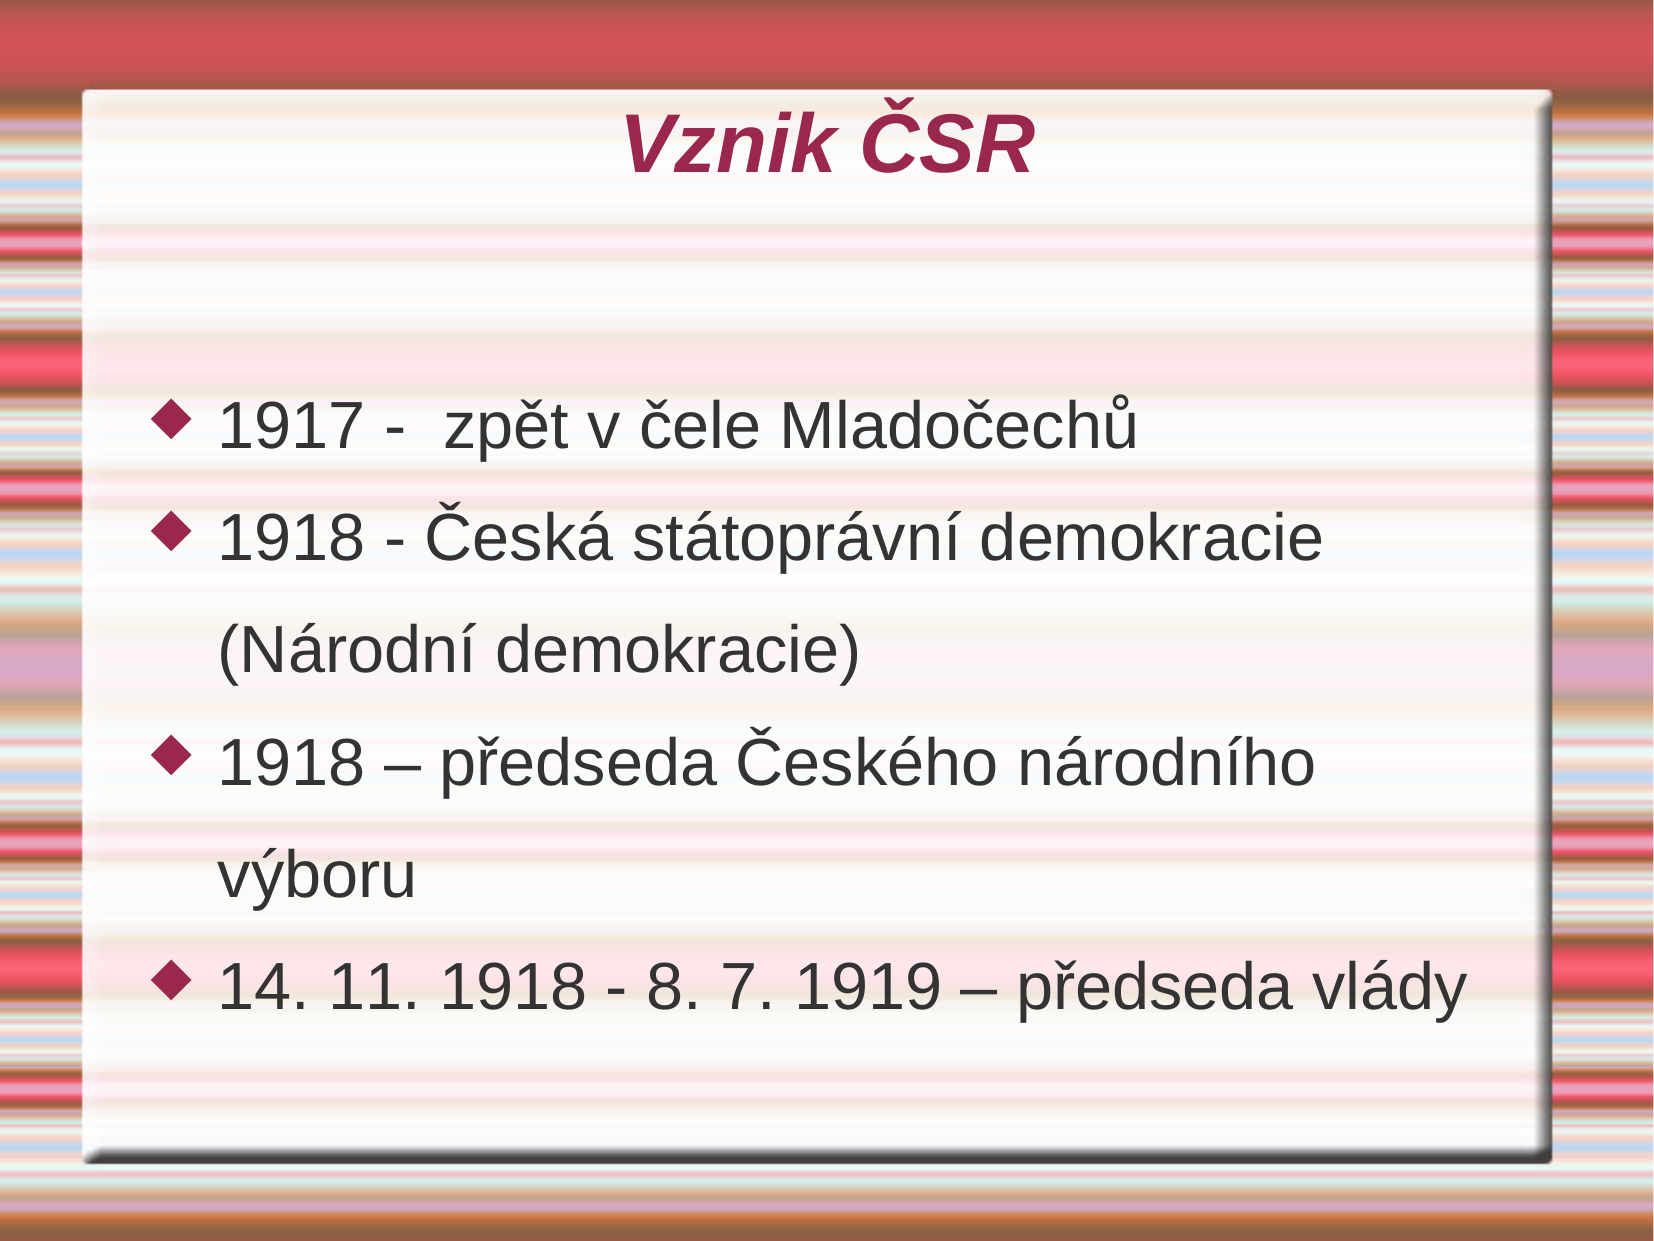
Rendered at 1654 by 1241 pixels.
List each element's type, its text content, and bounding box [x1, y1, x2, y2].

title Vznik ČSR [121, 50, 1534, 237]
list 1917 - zpět v čele Mladočechů 1918 - Česká státoprávní demokracie (Národní demokracie) 1918 – předseda Českého národního výboru 14. 11. 1918 - 8. 7. 1919 – předseda vlády [134, 350, 1516, 1132]
picture [0, 0, 1654, 1241]
